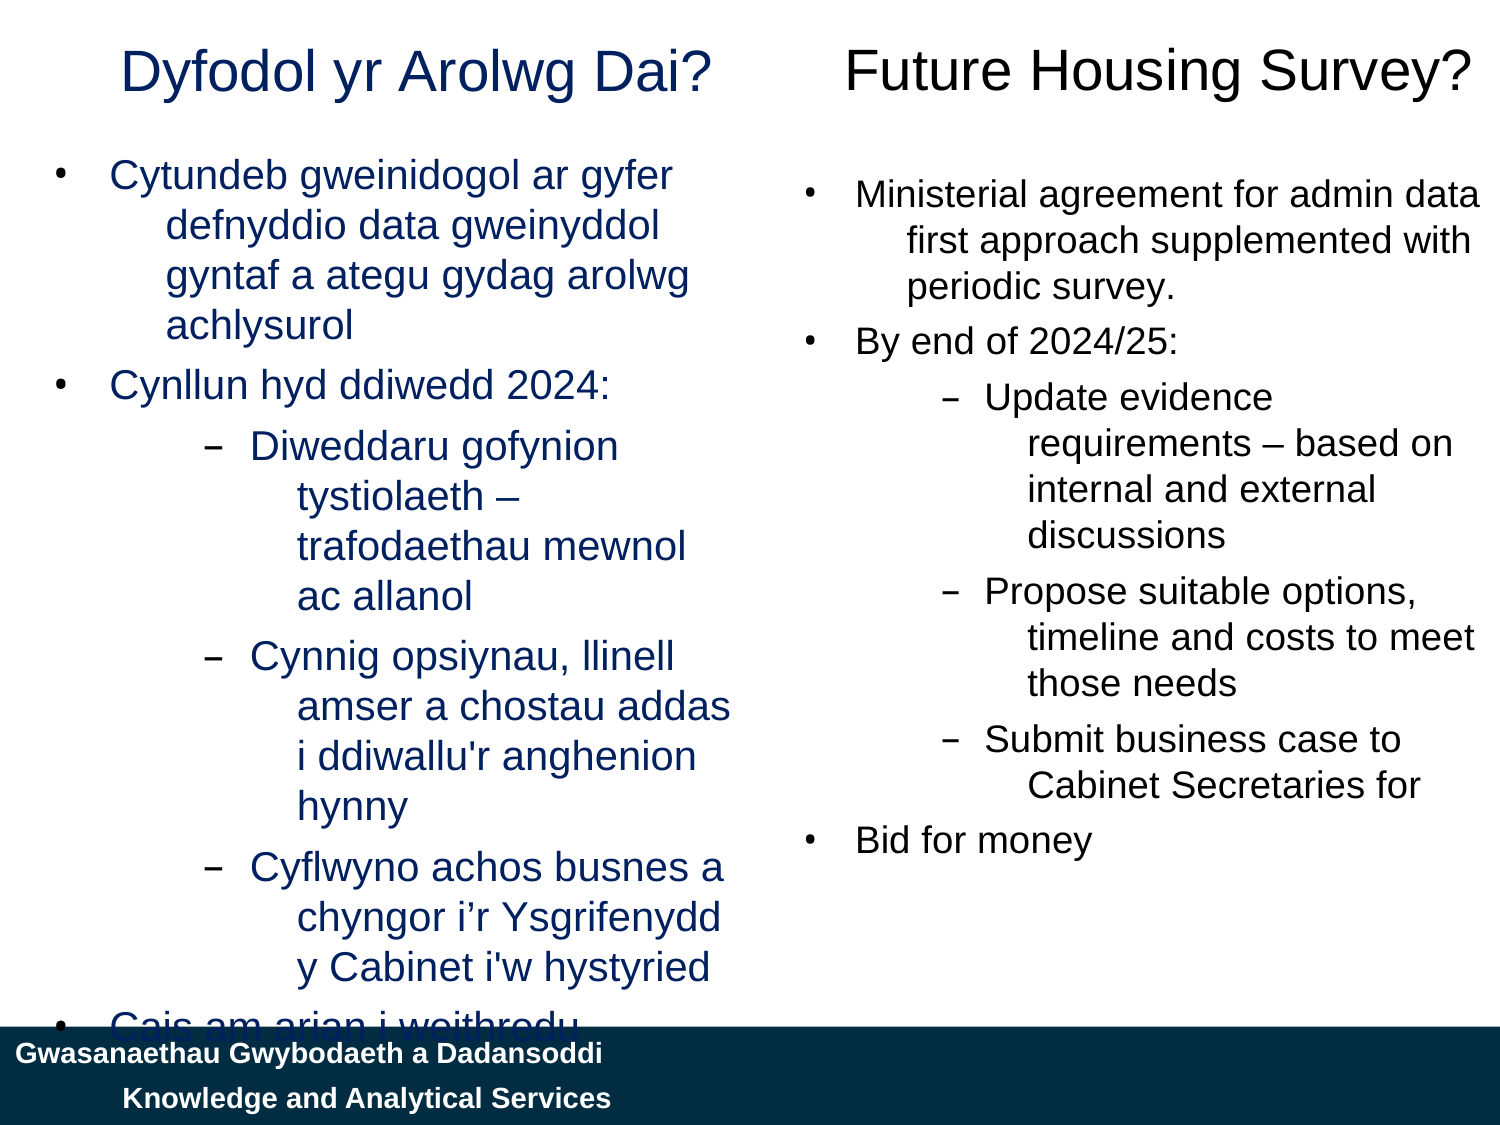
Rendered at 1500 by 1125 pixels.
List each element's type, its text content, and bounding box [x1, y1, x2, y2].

text_box Gwasanaethau Gwybodaeth a Dadansoddi Knowledge and Analytical Services [0, 1026, 1500, 1125]
list Ministerial agreement for admin data first approach supplemented with periodic survey. By end of 2024/25: Update evidence requirements – based on internal and external discussions Propose suitable options, timeline and costs to meet those needs Submit business case to Cabinet Secretaries for Bid for money [788, 161, 1500, 904]
text_box Dyfodol yr Arolwg Dai? [38, 25, 796, 112]
text_box Cytundeb gweinidogol ar gyfer defnyddio data gweinyddol gyntaf a ategu gydag arolwg achlysurol Cynllun hyd ddiwedd 2024: Diweddaru gofynion tystiolaeth – trafodaethau mewnol ac allanol Cynnig opsiynau, llinell amser a chostau addas i ddiwallu'r anghenion hynny Cyflwyno achos busnes a chyngor i’r Ysgrifenydd y Cabinet i'w hystyried Cais am arian i weithredu [38, 140, 751, 883]
text_box Future Housing Survey? [818, 0, 1500, 135]
